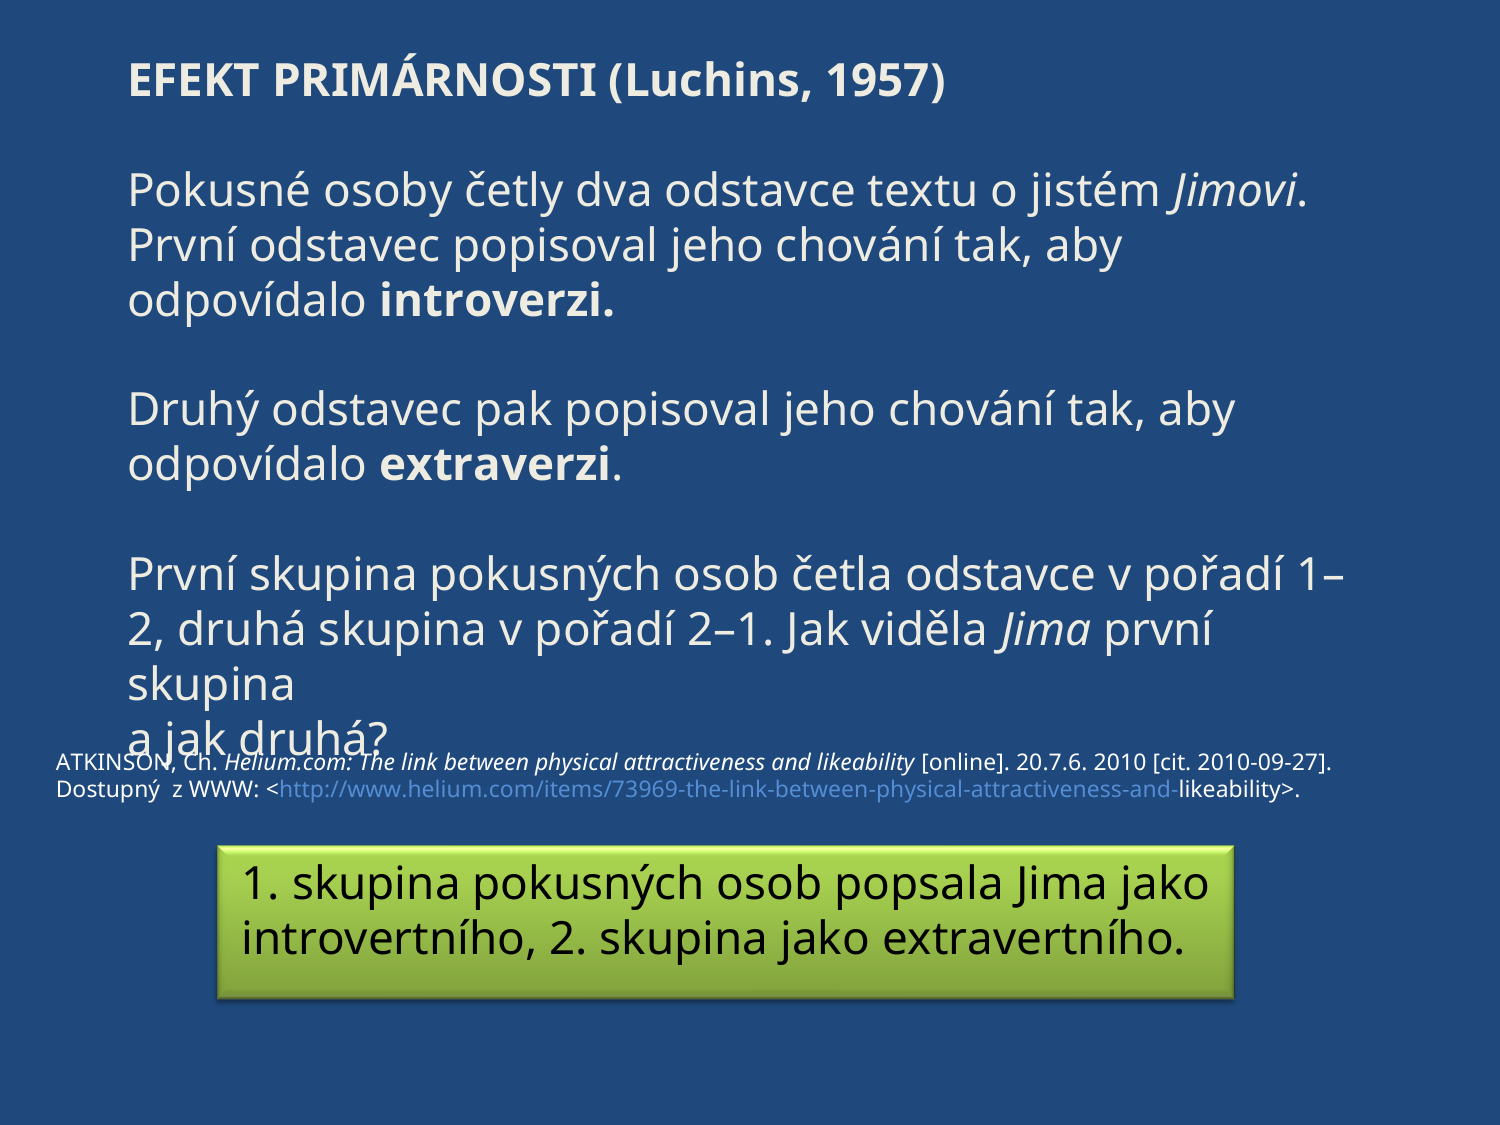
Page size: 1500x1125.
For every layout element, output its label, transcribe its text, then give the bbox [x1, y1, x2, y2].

text_box ATKINSON, Ch. Helium.com: The link between physical attractiveness and likeability [online]. 20.7.6. 2010 [cit. 2010-09-27]. Dostupný z WWW: <http://www.helium.com/items/73969-the-link-between-physical-attractiveness-and-likeability>. [41, 739, 1418, 814]
picture [208, 833, 1243, 1012]
title EFEKT PRIMÁRNOSTI (Luchins, 1957) Pokusné osoby četly dva odstavce textu o jistém Jimovi. První odstavec popisoval jeho chování tak, aby odpovídalo introverzi. Druhý odstavec pak popisoval jeho chování tak, aby odpovídalo extraverzi. První skupina pokusných osob četla odstavce v pořadí 1–2, druhá skupina v pořadí 2–1. Jak viděla Jima první skupina a jak druhá? [112, 42, 1388, 739]
text_box 1. skupina pokusných osob popsala Jima jako introvertního, 2. skupina jako extravertního. [218, 846, 1235, 1000]
